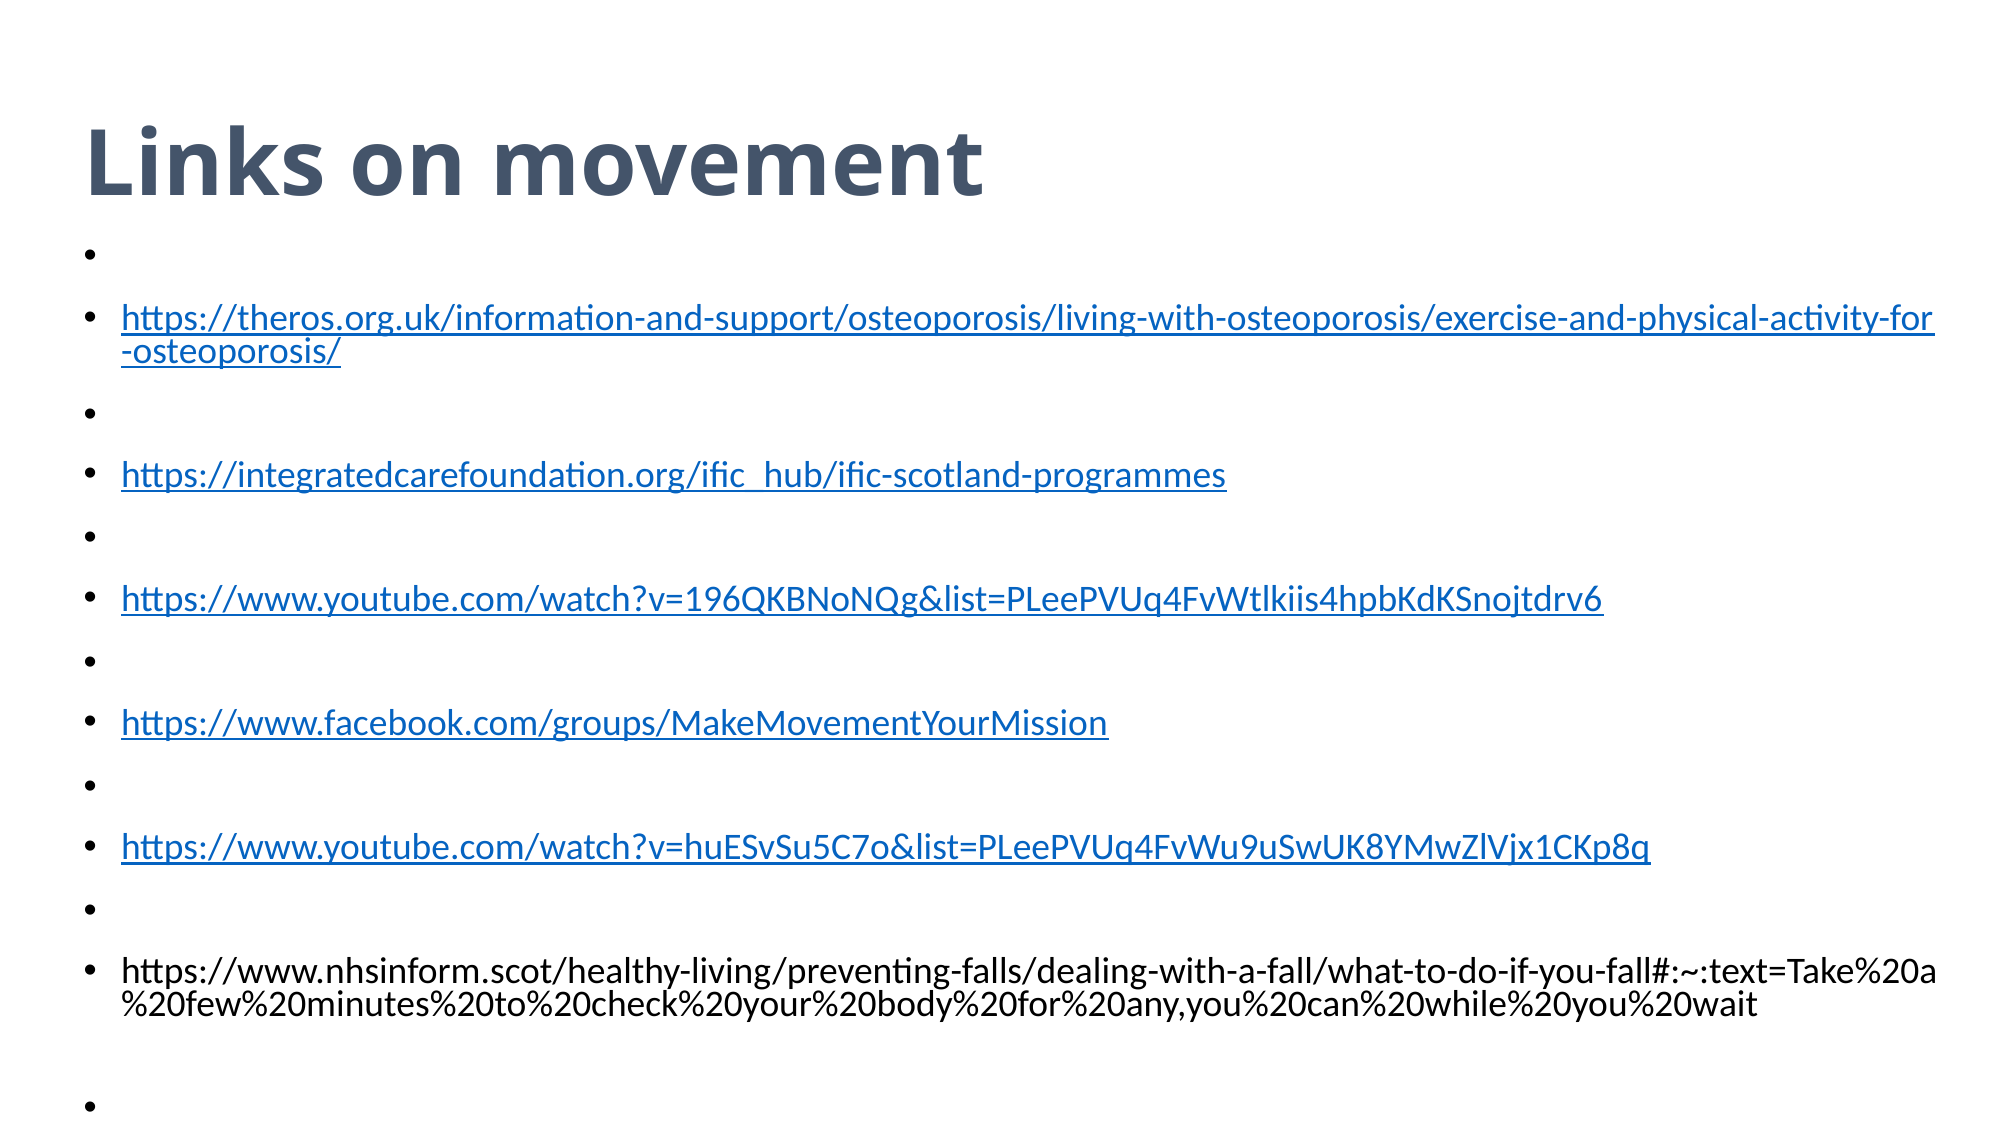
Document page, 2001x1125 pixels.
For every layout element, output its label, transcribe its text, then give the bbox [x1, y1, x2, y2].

list https://theros.org.uk/information-and-support/osteoporosis/living-with-osteoporosis/exercise-and-physical-activity-for-osteoporosis/ https://integratedcarefoundation.org/ific_hub/ific-scotland-programmes https://www.youtube.com/watch?v=196QKBNoNQg&list=PLeePVUq4FvWtlkiis4hpbKdKSnojtdrv6 https://www.facebook.com/groups/MakeMovementYourMission https://www.youtube.com/watch?v=huESvSu5C7o&list=PLeePVUq4FvWu9uSwUK8YMwZlVjx1CKp8q https://www.nhsinform.scot/healthy-living/preventing-falls/dealing-with-a-fall/what-to-do-if-you-fall#:~:text=Take%20a%20few%20minutes%20to%20check%20your%20body%20for%20any,you%20can%20while%20you%20wait [68, 224, 1960, 1014]
title Links on movement [68, 56, 1794, 224]
